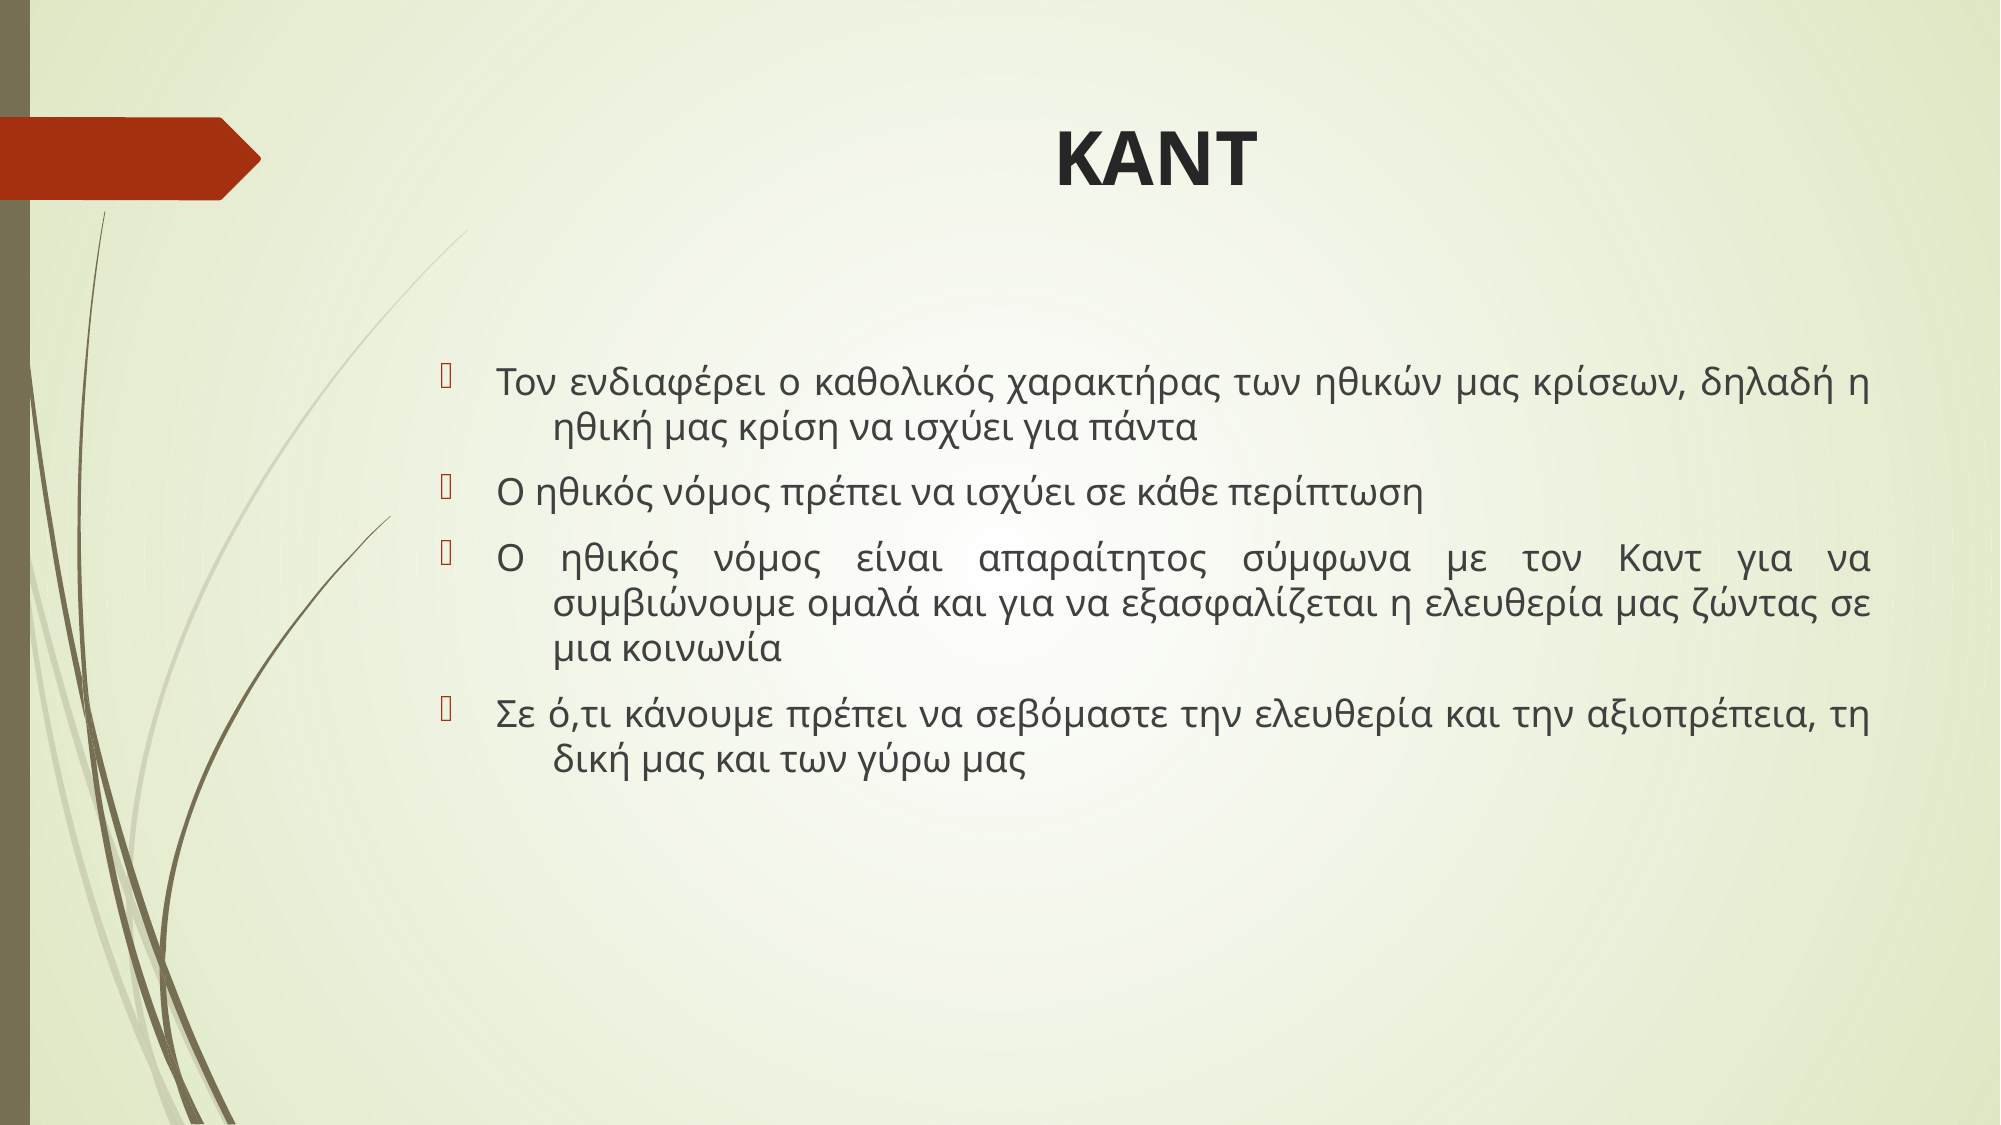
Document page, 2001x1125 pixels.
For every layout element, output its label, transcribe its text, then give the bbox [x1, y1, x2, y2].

title ΚΑΝΤ [425, 102, 1888, 313]
list Τον ενδιαφέρει ο καθολικός χαρακτήρας των ηθικών μας κρίσεων, δηλαδή η ηθική μας κρίση να ισχύει για πάντα Ο ηθικός νόμος πρέπει να ισχύει σε κάθε περίπτωση Ο ηθικός νόμος είναι απαραίτητος σύμφωνα με τον Καντ για να συμβιώνουμε ομαλά και για να εξασφαλίζεται η ελευθερία μας ζώντας σε μια κοινωνία Σε ό,τι κάνουμε πρέπει να σεβόμαστε την ελευθερία και την αξιοπρέπεια, τη δική μας και των γύρω μας [424, 350, 1888, 970]
